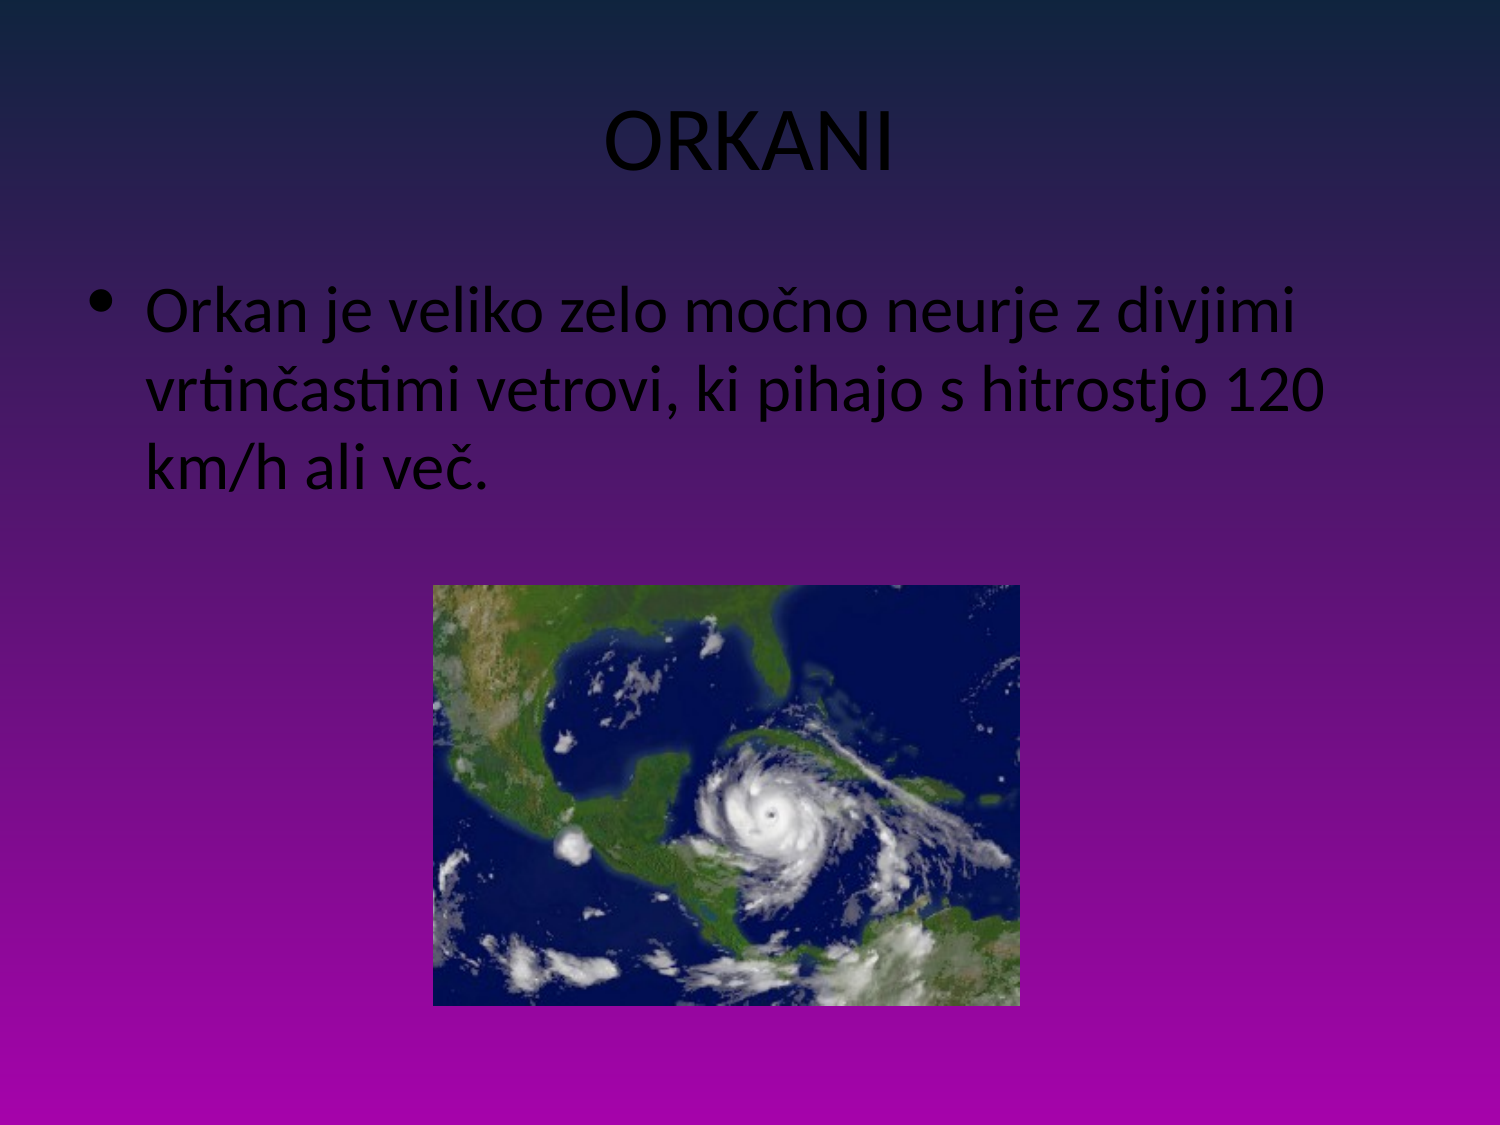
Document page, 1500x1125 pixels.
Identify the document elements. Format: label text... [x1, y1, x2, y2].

picture [433, 585, 1020, 1006]
list Orkan je veliko zelo močno neurje z divjimi vrtinčastimi vetrovi, ki pihajo s hitrostjo 120 km/h ali več. [75, 262, 1425, 1006]
title ORKANI [75, 44, 1425, 233]
